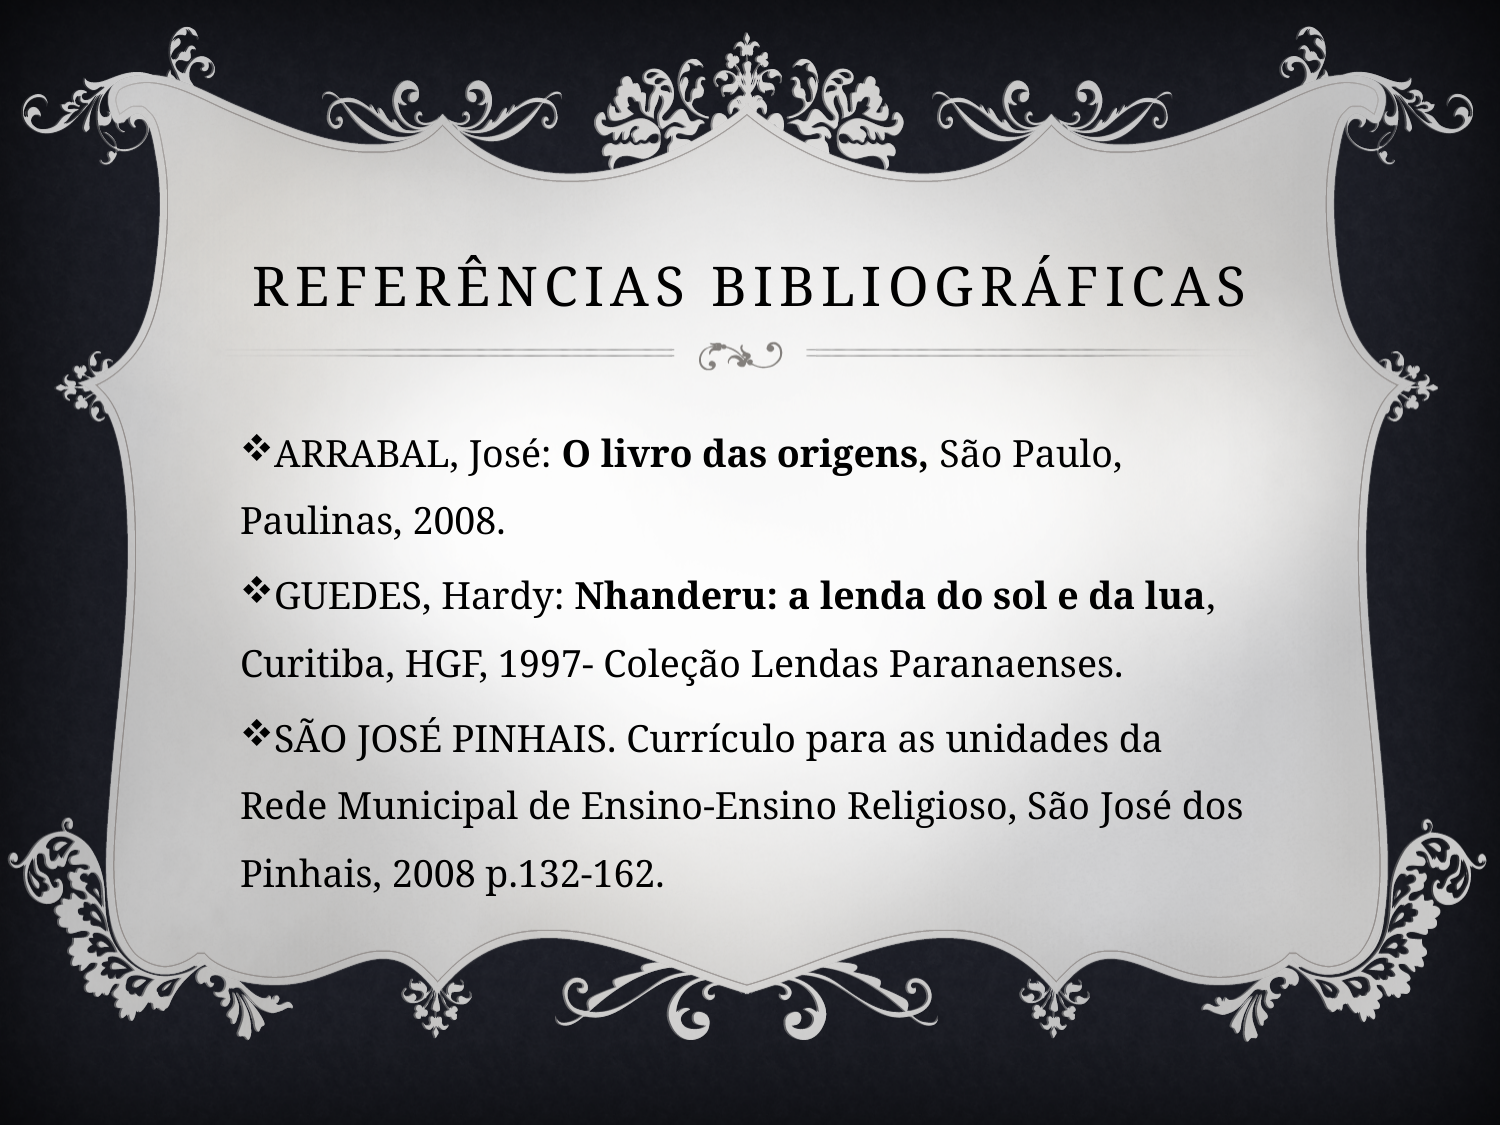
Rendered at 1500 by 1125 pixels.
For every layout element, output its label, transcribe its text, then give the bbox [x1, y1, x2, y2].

picture [0, 0, 1500, 1125]
list ARRABAL, José: O livro das origens, São Paulo, Paulinas, 2008. GUEDES, Hardy: Nhanderu: a lenda do sol e da lua, Curitiba, HGF, 1997- Coleção Lendas Paranaenses. SÃO JOSÉ PINHAIS. Currículo para as unidades da Rede Municipal de Ensino-Ensino Religioso, São José dos Pinhais, 2008 p.132-162. [225, 399, 1275, 900]
title REFERÊNCIAS BIBLIOGRÁFICAS [225, 212, 1275, 325]
